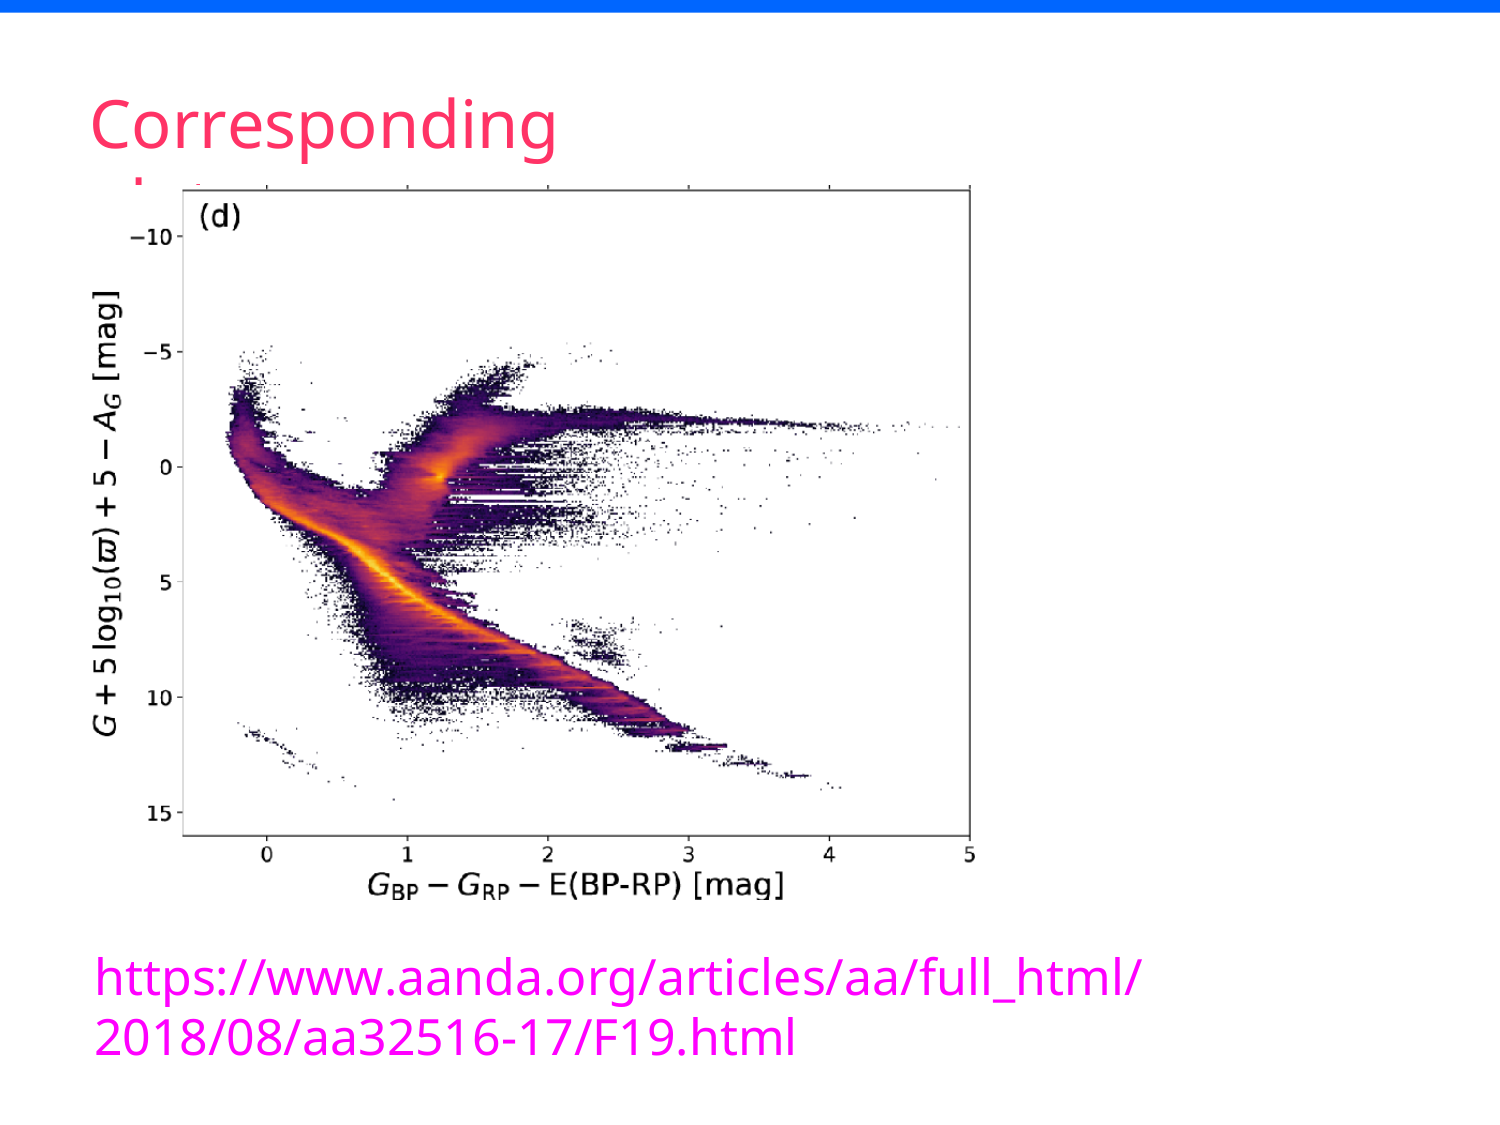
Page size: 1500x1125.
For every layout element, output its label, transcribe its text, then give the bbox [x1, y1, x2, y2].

text_box Corresponding plot [75, 75, 676, 188]
picture [86, 185, 976, 901]
text_box https://www.aanda.org/articles/aa/full_html/2018/08/aa32516-17/F19.html [79, 937, 1313, 1073]
